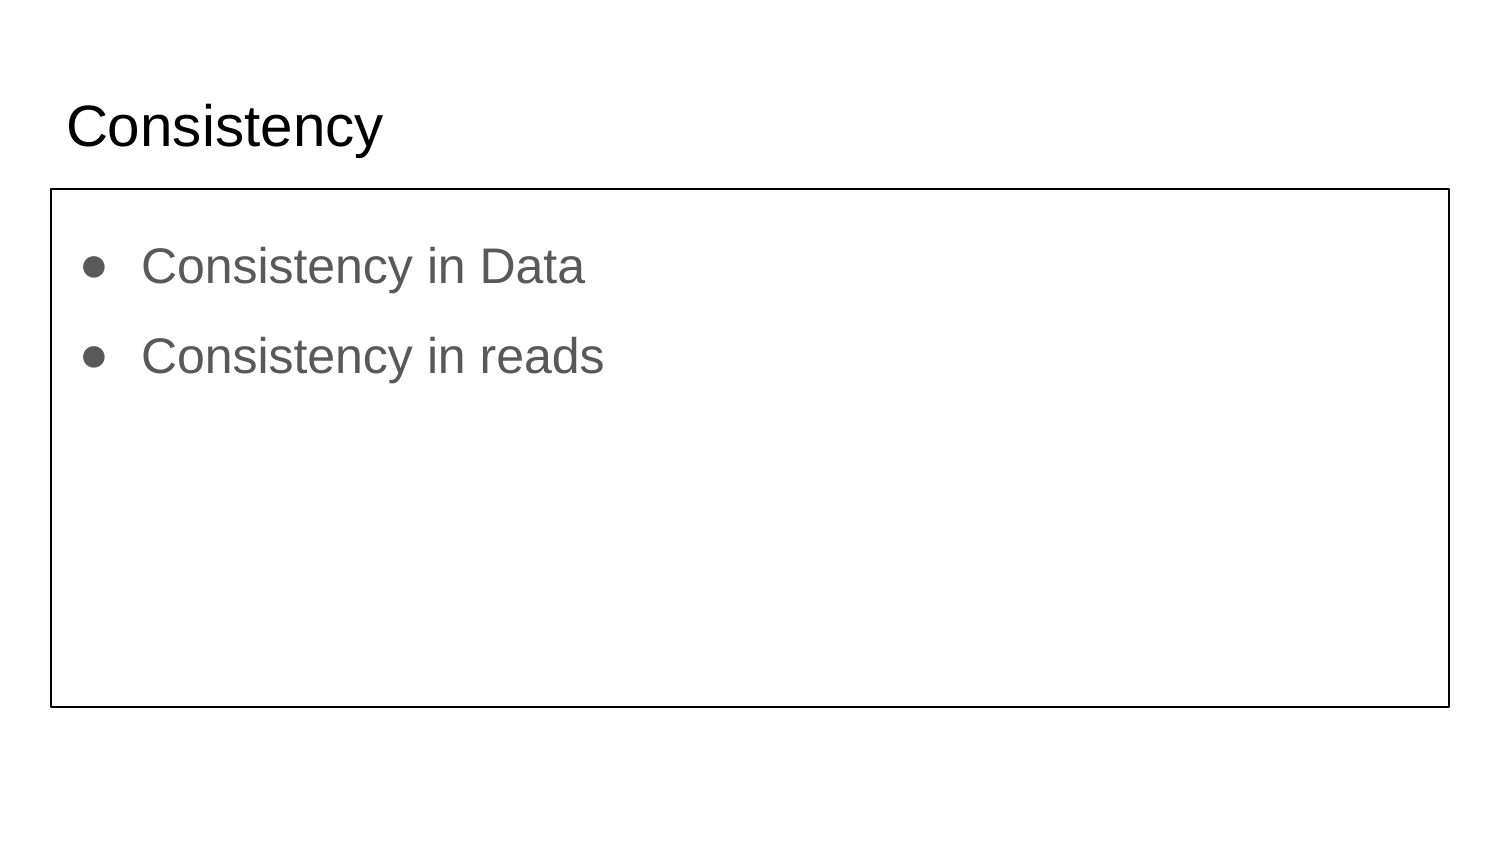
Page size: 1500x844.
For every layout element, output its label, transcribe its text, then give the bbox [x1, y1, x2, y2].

list Consistency in Data Consistency in reads [51, 189, 1449, 708]
title Consistency [51, 72, 1449, 167]
